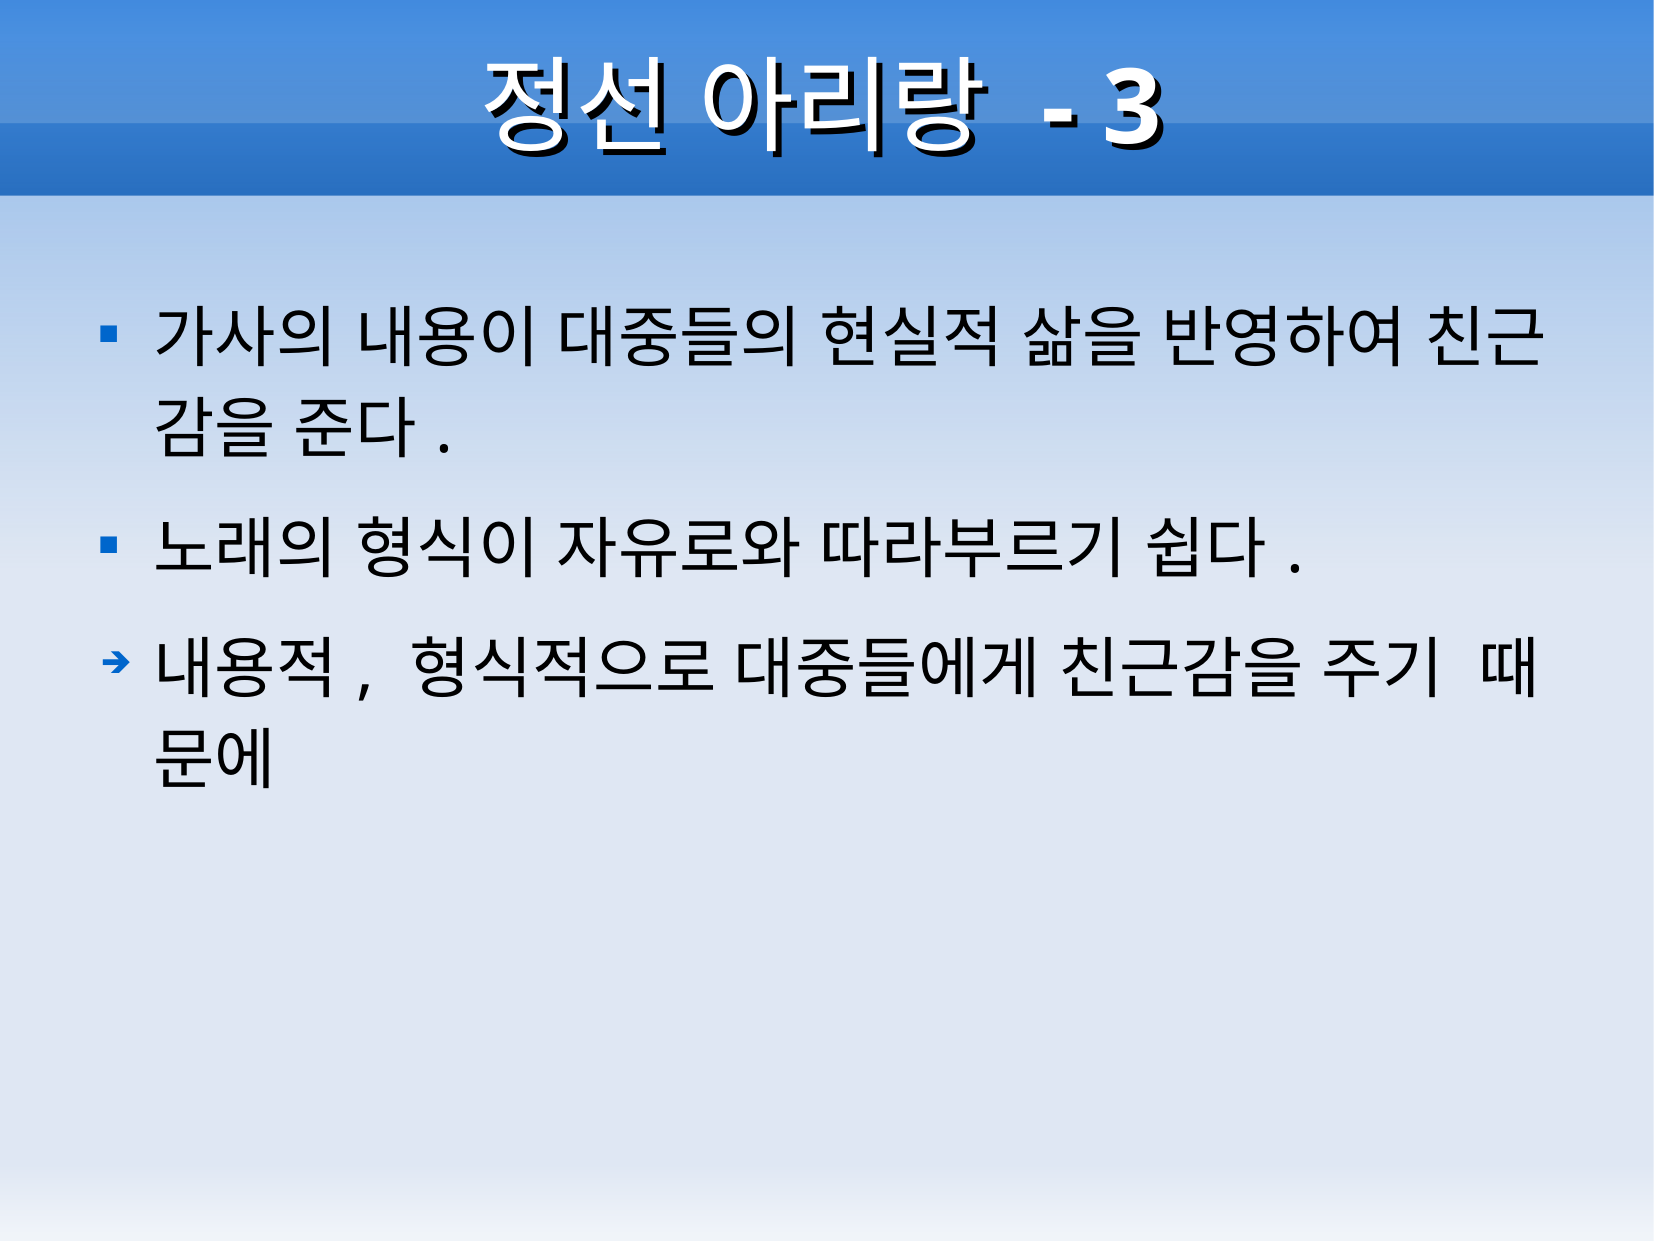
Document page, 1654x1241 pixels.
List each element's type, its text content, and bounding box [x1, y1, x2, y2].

list 가사의 내용이 대중들의 현실적 삶을 반영하여 친근감을 준다. 노래의 형식이 자유로와 따라부르기 쉽다. 내용적, 형식적으로 대중들에게 친근감을 주기 때문에 [82, 290, 1571, 1094]
title 정선 아리랑 - 3 [76, 7, 1565, 200]
picture [0, 0, 1654, 1241]
